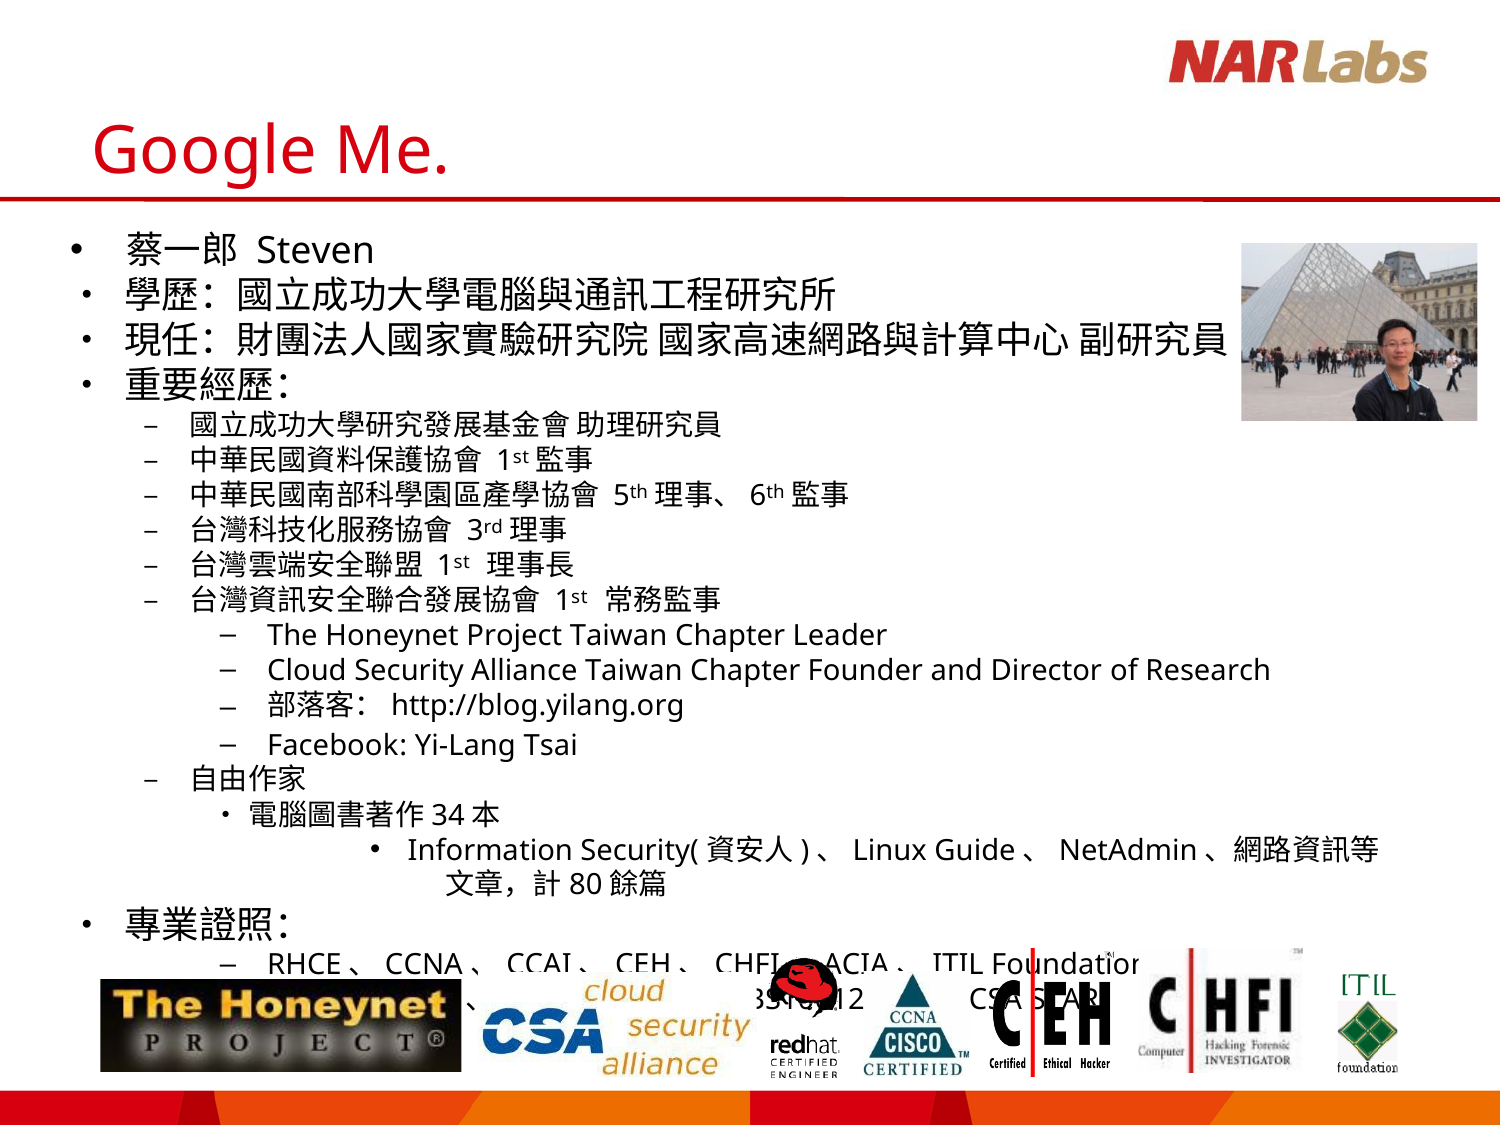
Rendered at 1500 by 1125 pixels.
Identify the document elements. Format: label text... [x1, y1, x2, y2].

text_box [1338, 972, 1397, 1077]
text_box 蔡一郎 Steven • 學歷：國立成功大學電腦與通訊工程研究所 • 現任：財團法人國家實驗研究院 國家高速網路與計算中心 副研究員 • 重要經歷： – 國立成功大學研究發展基金會 助理研究員 – 中華民國資料保護協會 1st監事 – 中華民國南部科學園區產學協會 5th理事、6th監事 – 台灣科技化服務協會 3rd理事 – 台灣雲端安全聯盟 1st 理事長 – 台灣資訊安全聯合發展協會 1st 常務監事 The Honeynet Project Taiwan Chapter Leader Cloud Security Alliance Taiwan Chapter Founder and Director of Research 部落客：http://blog.yilang.org Facebook: Yi-Lang Tsai – 自由作家 • 電腦圖書著作34本 Information Security(資安人)、Linux Guide、NetAdmin、網路資訊等文章，計80餘篇 • 專業證照： RHCE、CCNA、CCAI、CEH、CHFI、ACIA、ITIL Foundation、ISO 27001 LAC、ISO 20000 LAC、BS10012 LAC、CSA STAR [66, 226, 1390, 979]
text_box [986, 948, 1115, 1077]
text_box [100, 979, 461, 1071]
text_box [769, 956, 839, 1077]
title Google Me. [89, 107, 1411, 189]
text_box [478, 972, 757, 1080]
text_box [864, 972, 969, 1077]
text_box [1139, 948, 1303, 1072]
text_box [1241, 244, 1478, 421]
